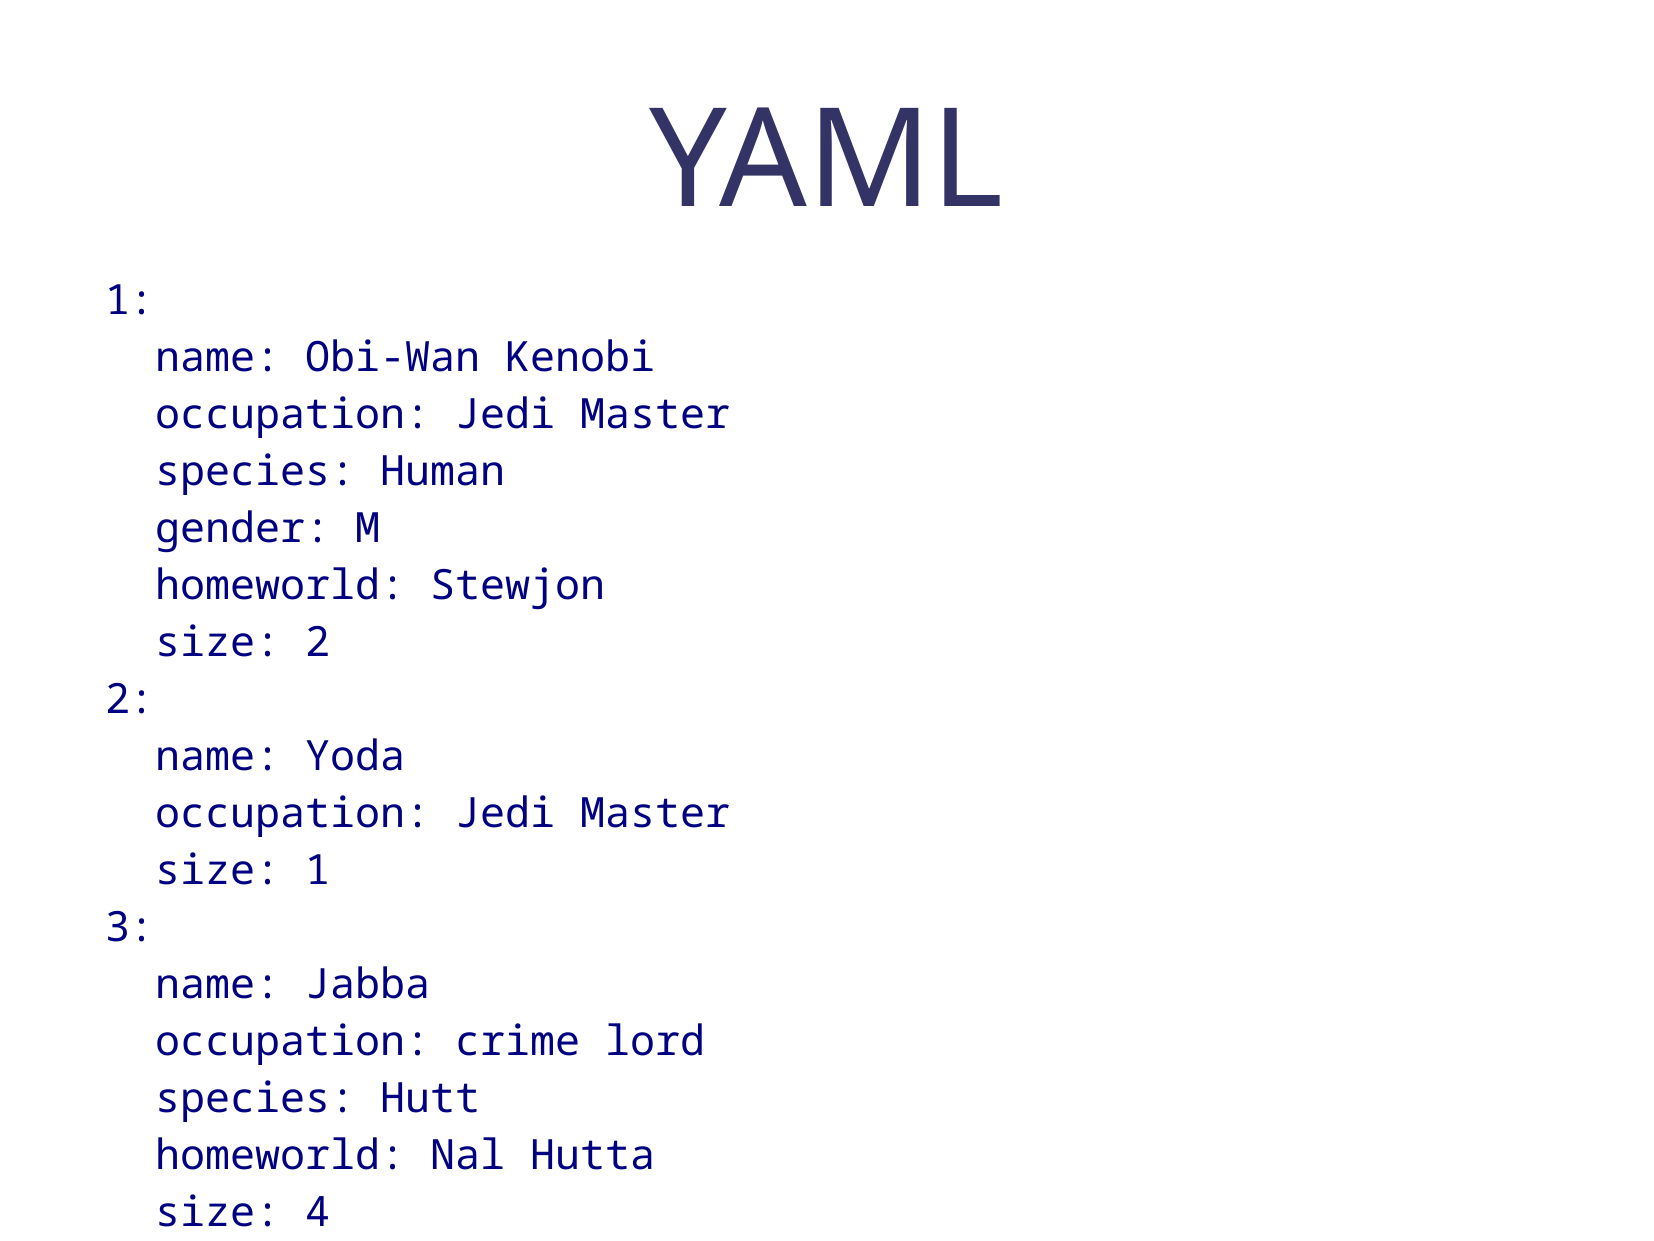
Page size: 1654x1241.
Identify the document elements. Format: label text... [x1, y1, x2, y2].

text_box 1: name: Obi-Wan Kenobi occupation: Jedi Master species: Human gender: M homeworld: Stewjon size: 2 2: name: Yoda occupation: Jedi Master size: 1 3: name: Jabba occupation: crime lord species: Hutt homeworld: Nal Hutta size: 4 4: name: Chewbacca occupation: co-pilot species: Wookiee gender: M homeworld: Kashyyyk size: 2 5: name: Luke Skywalker occupation: Jedi Knight species: Human gender: M homeworld: Tatooine size: 2 6: name: PadmÃ© Amidala occupation: queen species: Human gender: F homeworld: Naboo size: 2 7: name: Han Solo occupation: smuggler species: Human gender: M homeworld: Corellia size: 2 8: name: Jango Fett occupation: bounty hunter species: Human gender: M homeworld: Concord Dawn size: 2 9: name: Leia Organa occupation: princess species: Human gender: F homeworld: Alderaan size: 2 10: name: Admiral Akbar occupation: admiral species: Mon Calamari gender: M homeworld: Dac size: 2 11: name: R2-D2 occupation: astromech species: droid homeworld: Naboo size: 1 12: name: C-3PO occupation: protocol droid species: droid homeworld: Affa size: 2 13: name: Jar Jar Binks occupation: senator species: Gungan gender: M homeworld: Naboo size: 2 14: name: Chirpa occupation: tribal chief species: Ewok gender: M homeworld: Endor size: 1 15: name: Max Rebo occupation: musician species: Ortolan gender: M homeworld: Orto size: 2 16: name: Droopy McCool occupation: musician species: Kitonak gender: M size: 1 17: name: Sy Snootles occupation: singer gender: F size: 2 18: name: Anakin Skywalker occupation: Jedi Knight species: Human gender: M homeworld: Tatooine size: 2 1: species: Human type: humanoid sentient: 1 homeworld: Coruscant size: 2 lifespan: 100 2: species: Ewok type: furry biped sentient: 1 homeworld: Endor size: 1 3: species: Gungan type: humanoid sentient: 1 homeworld: Naboo size: 2 lifespan: 100 4: species: Wookiee type: humanoid sentient: 1 homeworld: Kashyyyk size: 2 lifespan: 600 5: species: Mon Calamari type: humanoid sentient: 1 homeworld: Dac size: 2 lifespan: 80 6: species: Hutt type: gastropod sentient: 1 homeworld: Varl size: 4 lifespan: 1000 7: species: Kitonak sentient: 1 homeworld: Kirdo III size: 1 8: species: Ortolan type: pachydermoid biped sentient: 1 homeworld: Orto size: 2 9: species: Tusken Raider sentient: 1 homeworld: Tatooine size: 2 10: species: Falumpaset type: large mammal sentient: 0 homeworld: Naboo size: 3 11: species: Tauntaun type: reptomammal sentient: 0 homeworld: Hoth size: 2 12: species: Sarlacc sentient: 0 size: 100 lifespan: 30000 13: species: Krayt Dragon type: reptile sentient: 0 homeworld: Tatooine size: 45 lifespan: 100 14: species: Bantha type: large mammal sentient: 0 size: 4 lifespan: 90 15: species: Wampa type: reptomammal sentient: 0 homeworld: Hoth size: 3 1: world_name: Tatooine region: Outer Rim distance_to_core: 43000 coordinates: R-16 diameter: 11456 percent_water: 1 population: 200000 2: world_name: Coruscant region: Core Worlds distance_to_core: 10000 coordinates: L-9 diameter: 12240 percent_water: 29 population: 1000000000000 3: world_name: Endor region: Outer Rim coordinates: H-16 diameter: 4900 percent_water: 8 population: 30000000 4: world_name: Naboo region: Mid Rim distance_to_core: 34000 coordinates: O-17 diameter: 12120 percent_water: 85 population: 600000000 5: world_name: Dac region: Outer Rim coordinates: U-6 diameter: 11030 percent_water: 90 population: 27000000000 6: world_name: Kashyyyk region: Mid Rim distance_to_core: 32000 coordinates: P-9 diameter: 12765 percent_water: 60 population: 45000000 7: world_name: Nal Hutta region: Mid Rim coordinates: S-12 diameter: 12150 population: 7000000000 8: world_name: Alderaan region: Core Worlds distance_to_core: 5000 coordinates: M-10 diameter: 12500 9: world_name: Dagobah region: Outer Rim distance_to_core: 50200 coordinates: M-19 diameter: 8900 percent_water: 8 population: 0 10: world_name: Corellia region: Core Worlds distance_to_core: 7000 coordinates: M-11 diameter: 11000 percent_water: 75 population: 7000000000 11: world_name: Kamino region: Outer Rim distance_to_core: 70000 coordinates: S-15 diameter: 19270 percent_water: 100 population: 1000000000 12: world_name: Hoth region: Outer Rim distance_to_core: 50250 coordinates: K-18 diameter: 7200 percent_water: 100 population: 0 13: world_name: Test [90, 262, 1654, 1241]
title YAML [82, 56, 1571, 250]
